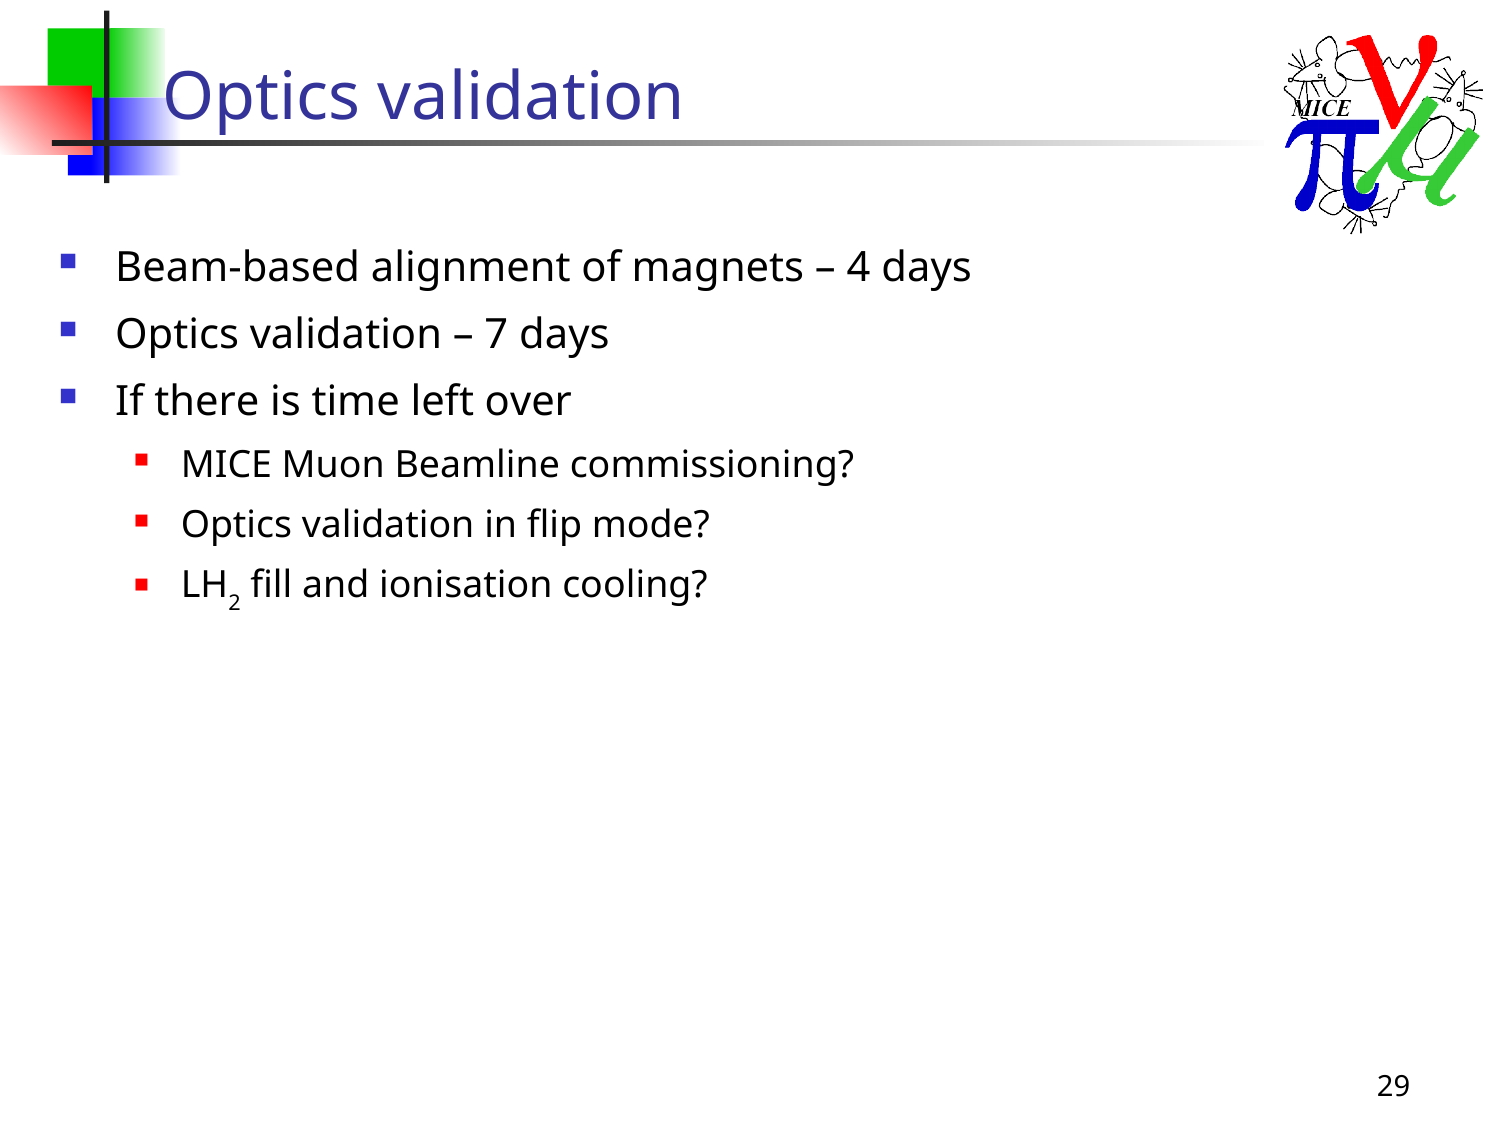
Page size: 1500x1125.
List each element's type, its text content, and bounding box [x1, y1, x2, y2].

list Beam-based alignment of magnets – 4 days Optics validation – 7 days If there is time left over MICE Muon Beamline commissioning? Optics validation in flip mode? LH2 fill and ionisation cooling? [59, 236, 1394, 573]
title Optics validation [162, 0, 1441, 188]
picture [1264, 5, 1500, 251]
